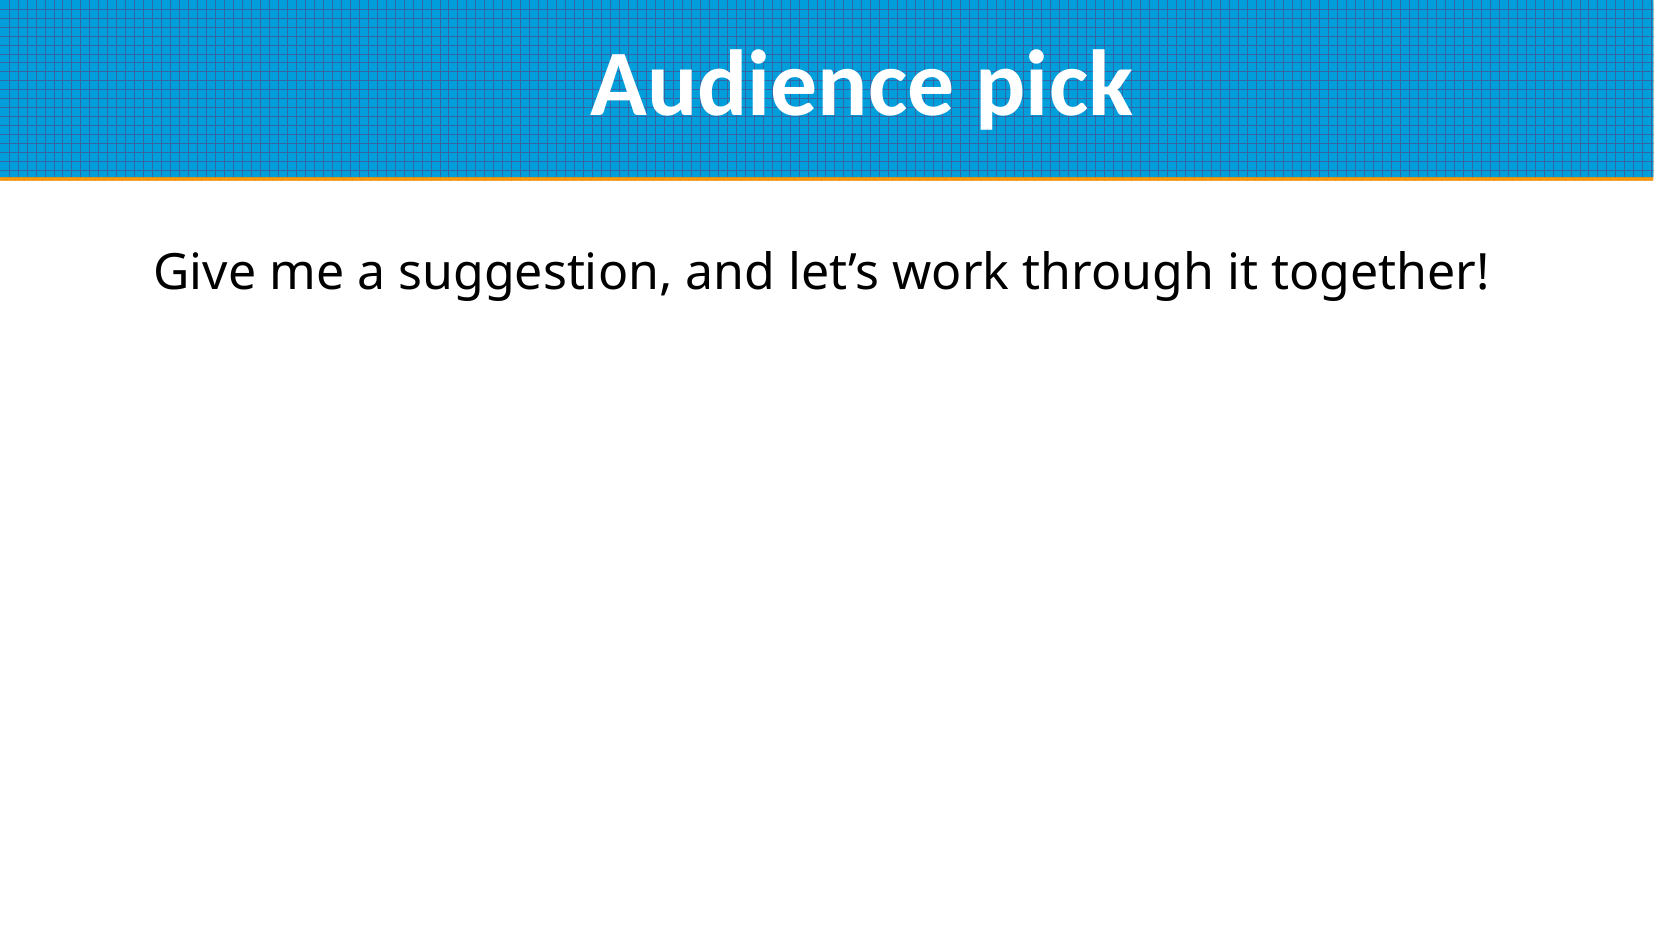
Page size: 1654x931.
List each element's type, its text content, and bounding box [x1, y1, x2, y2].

list Give me a suggestion, and let’s work through it together! [82, 236, 1563, 811]
title Audience pick [82, 14, 1571, 171]
